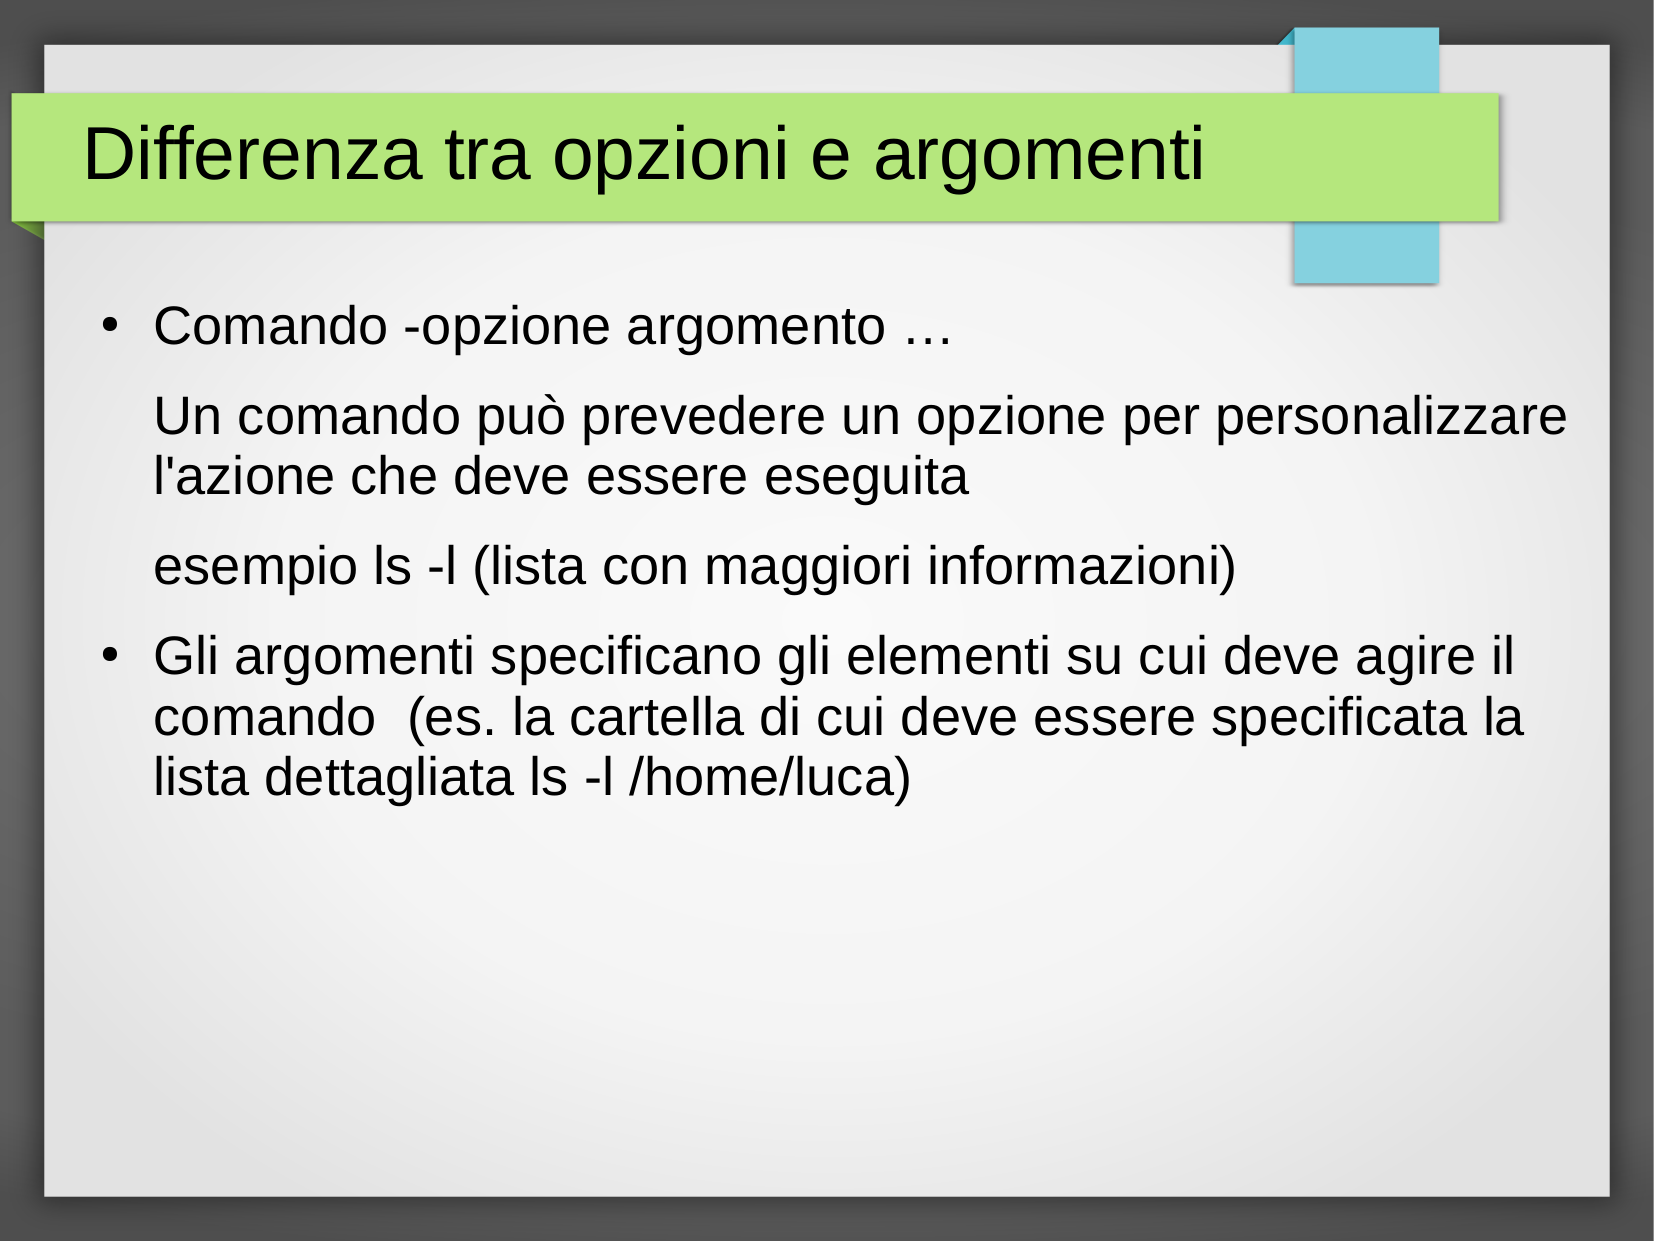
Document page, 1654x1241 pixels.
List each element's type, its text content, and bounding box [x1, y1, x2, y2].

list Comando -opzione argomento … Un comando può prevedere un opzione per personalizzare l'azione che deve essere eseguita esempio ls -l (lista con maggiori informazioni) Gli argomenti specificano gli elementi su cui deve agire il comando (es. la cartella di cui deve essere specificata la lista dettagliata ls -l /home/luca) [82, 295, 1571, 1015]
picture [0, 0, 1654, 1241]
title Differenza tra opzioni e argomenti [82, 94, 1264, 213]
